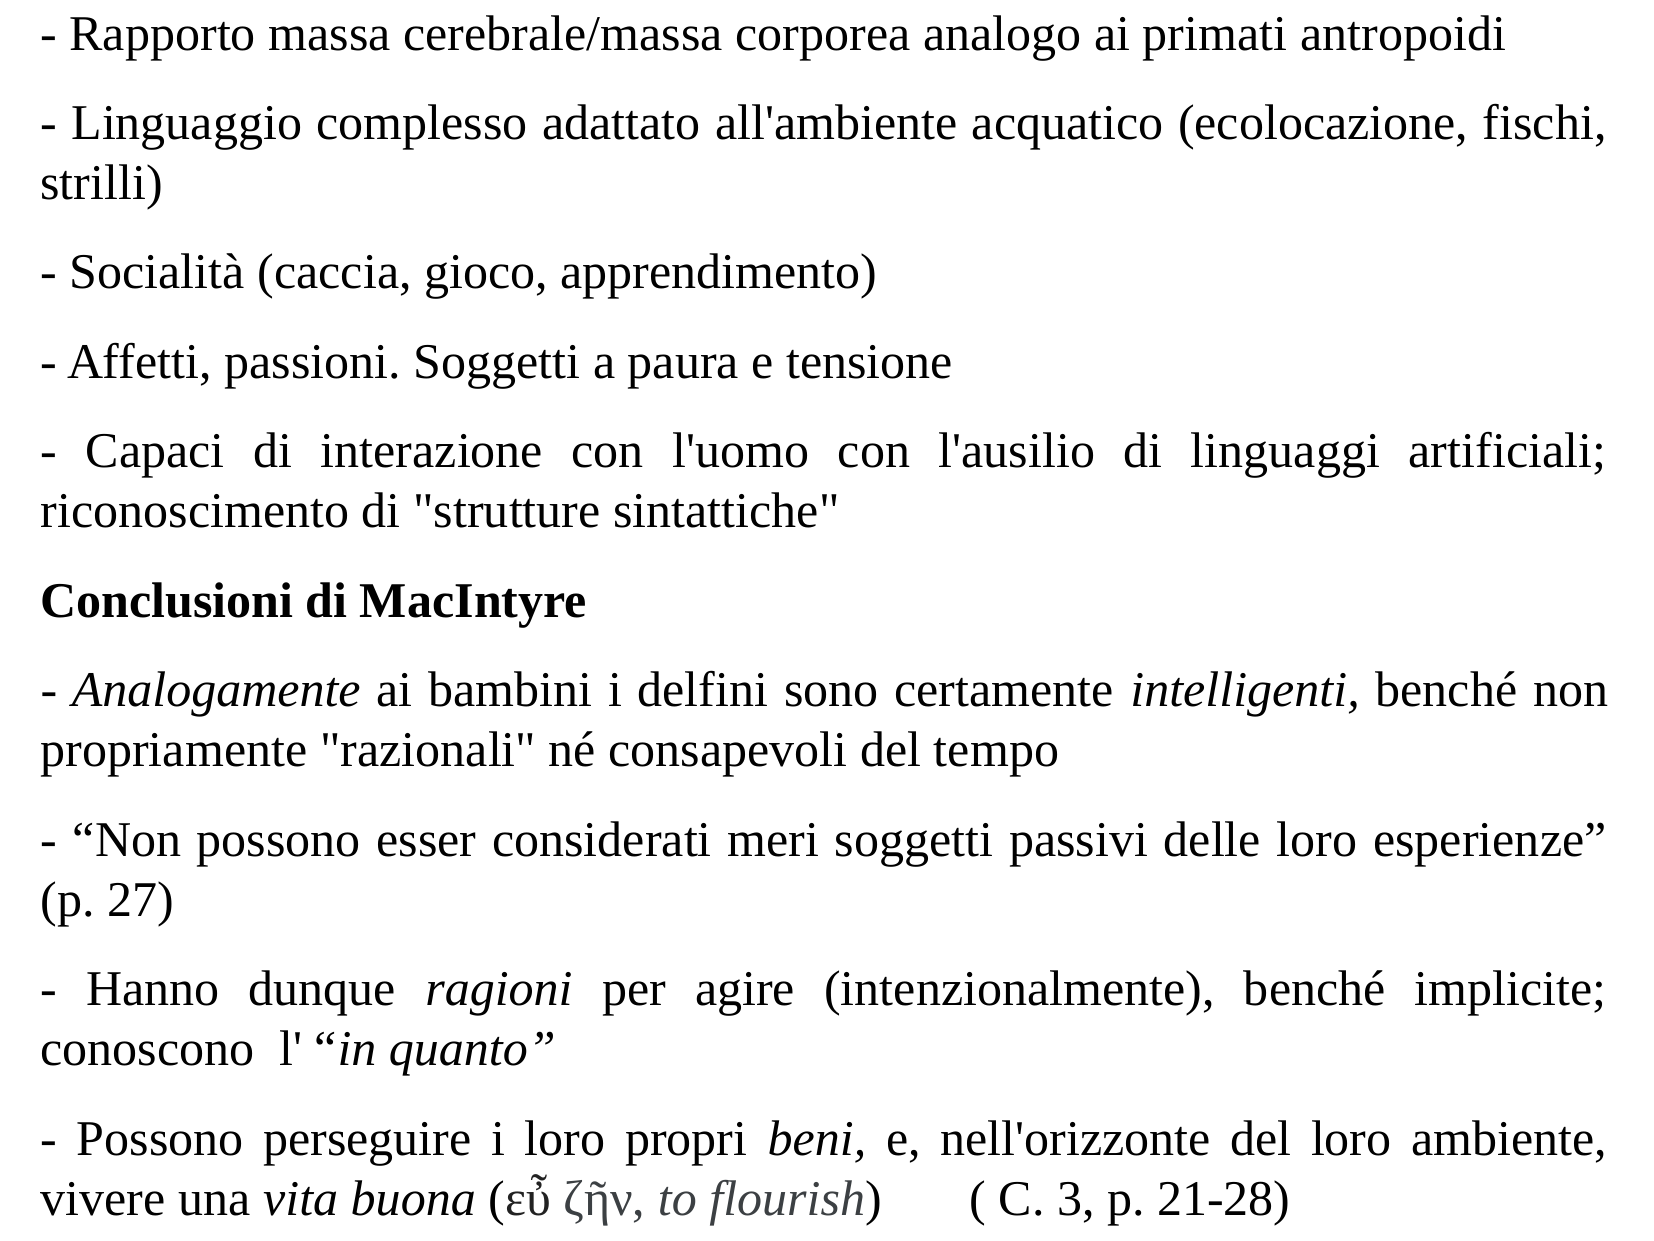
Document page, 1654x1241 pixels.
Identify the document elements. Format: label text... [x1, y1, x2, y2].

list - Rapporto massa cerebrale/massa corporea analogo ai primati antropoidi - Linguaggio complesso adattato all'ambiente acquatico (ecolocazione, fischi, strilli) - Socialità (caccia, gioco, apprendimento) - Affetti, passioni. Soggetti a paura e tensione - Capaci di interazione con l'uomo con l'ausilio di linguaggi artificiali; riconoscimento di "strutture sintattiche" Conclusioni di MacIntyre - Analogamente ai bambini i delfini sono certamente intelligenti, benché non propriamente "razionali" né consapevoli del tempo - “Non possono esser considerati meri soggetti passivi delle loro esperienze” (p. 27) - Hanno dunque ragioni per agire (intenzionalmente), benché implicite; conoscono l' “in quanto” - Possono perseguire i loro propri beni, e, nell'orizzonte del loro ambiente, vivere una vita buona (εὖ ζῆν, to flourish) ( C. 3, p. 21-28) [40, 0, 1615, 1241]
